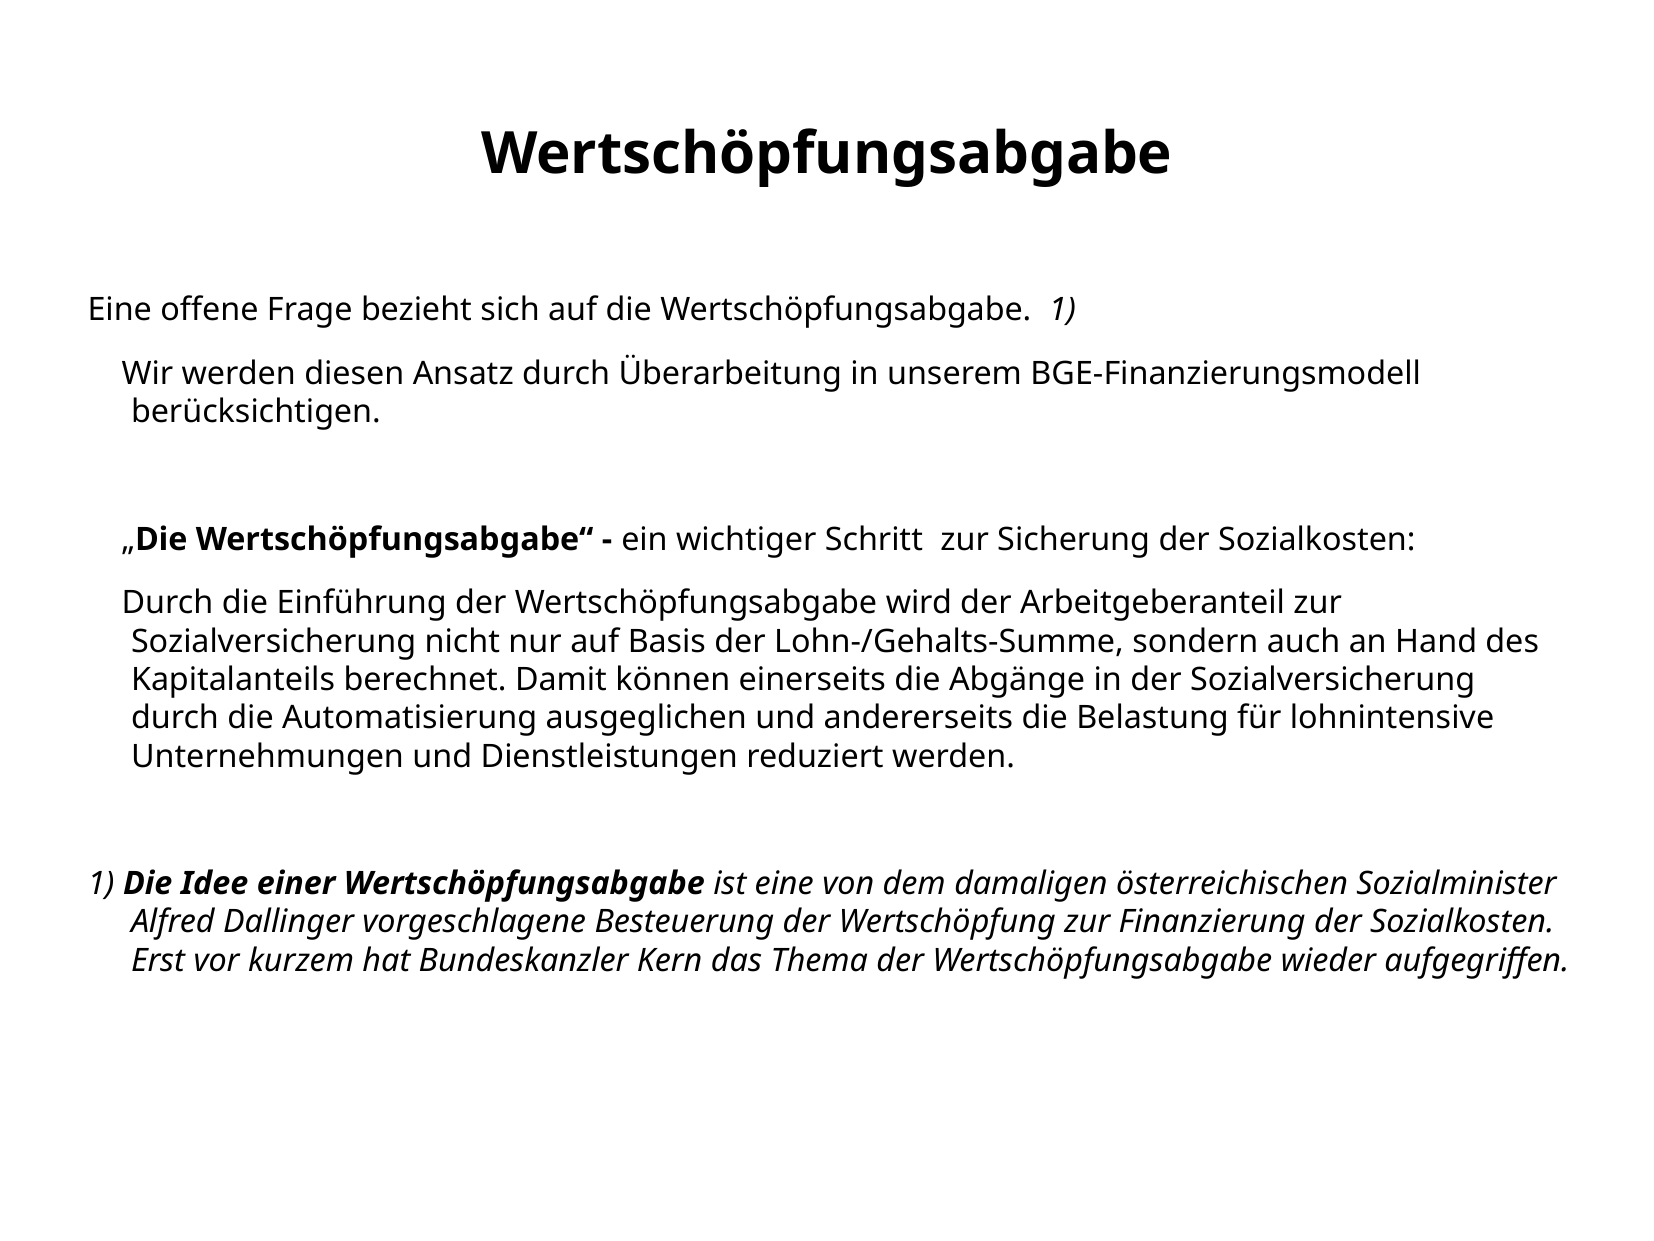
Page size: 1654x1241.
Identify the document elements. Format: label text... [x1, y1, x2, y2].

title Wertschöpfungsabgabe [82, 49, 1571, 257]
list Eine offene Frage bezieht sich auf die Wertschöpfungsabgabe. 1) Wir werden diesen Ansatz durch Überarbeitung in unserem BGE-Finanzierungsmodell berücksichtigen. „Die Wertschöpfungsabgabe“ - ein wichtiger Schritt zur Sicherung der Sozialkosten: Durch die Einführung der Wertschöpfungsabgabe wird der Arbeitgeberanteil zur Sozialversicherung nicht nur auf Basis der Lohn-/Gehalts-Summe, sondern auch an Hand des Kapitalanteils berechnet. Damit können einerseits die Abgänge in der Sozialversicherung durch die Automatisierung ausgeglichen und andererseits die Belastung für lohnintensive Unternehmungen und Dienstleistungen reduziert werden. 1) Die Idee einer Wertschöpfungsabgabe ist eine von dem damaligen österreichischen Sozialminister Alfred Dallinger vorgeschlagene Besteuerung der Wertschöpfung zur Finanzierung der Sozialkosten. Erst vor kurzem hat Bundeskanzler Kern das Thema der Wertschöpfungsabgabe wieder aufgegriffen. [82, 290, 1571, 1010]
